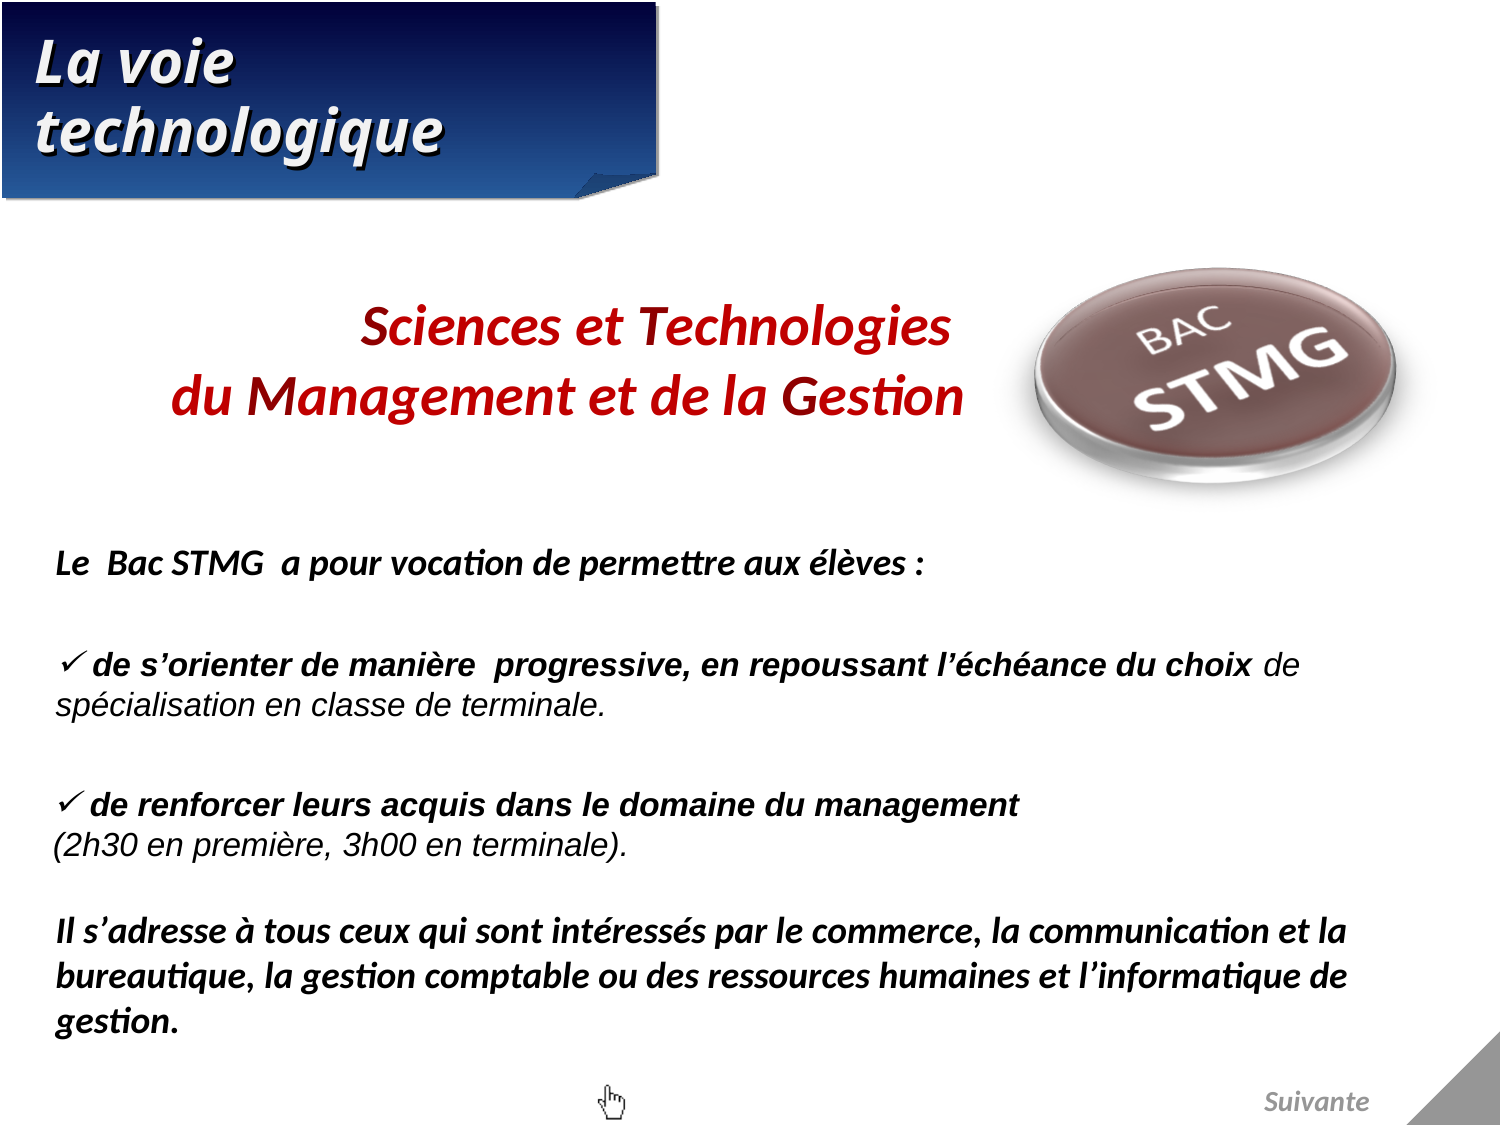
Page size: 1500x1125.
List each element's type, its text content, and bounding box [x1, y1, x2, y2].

text_box  de renforcer leurs acquis dans le domaine du management (2h30 en première, 3h00 en terminale). [38, 775, 1450, 871]
picture [590, 1080, 640, 1125]
text_box La voie technologique [34, 28, 644, 167]
text_box Le Bac STMG a pour vocation de permettre aux élèves :  de s’orienter de manière progressive, en repoussant l’échéance du choix de spécialisation en classe de terminale. [40, 530, 1453, 731]
picture [896, 218, 1500, 583]
text_box Il s’adresse à tous ceux qui sont intéressés par le commerce, la communication et la bureautique, la gestion comptable ou des ressources humaines et l’informatique de gestion. [40, 898, 1453, 1049]
text_box [2, 2, 656, 199]
text_box [1418, 1031, 1500, 1125]
text_box Suivante [1216, 1074, 1418, 1125]
text_box Sciences et Technologies du Management et de la Gestion [38, 279, 981, 435]
